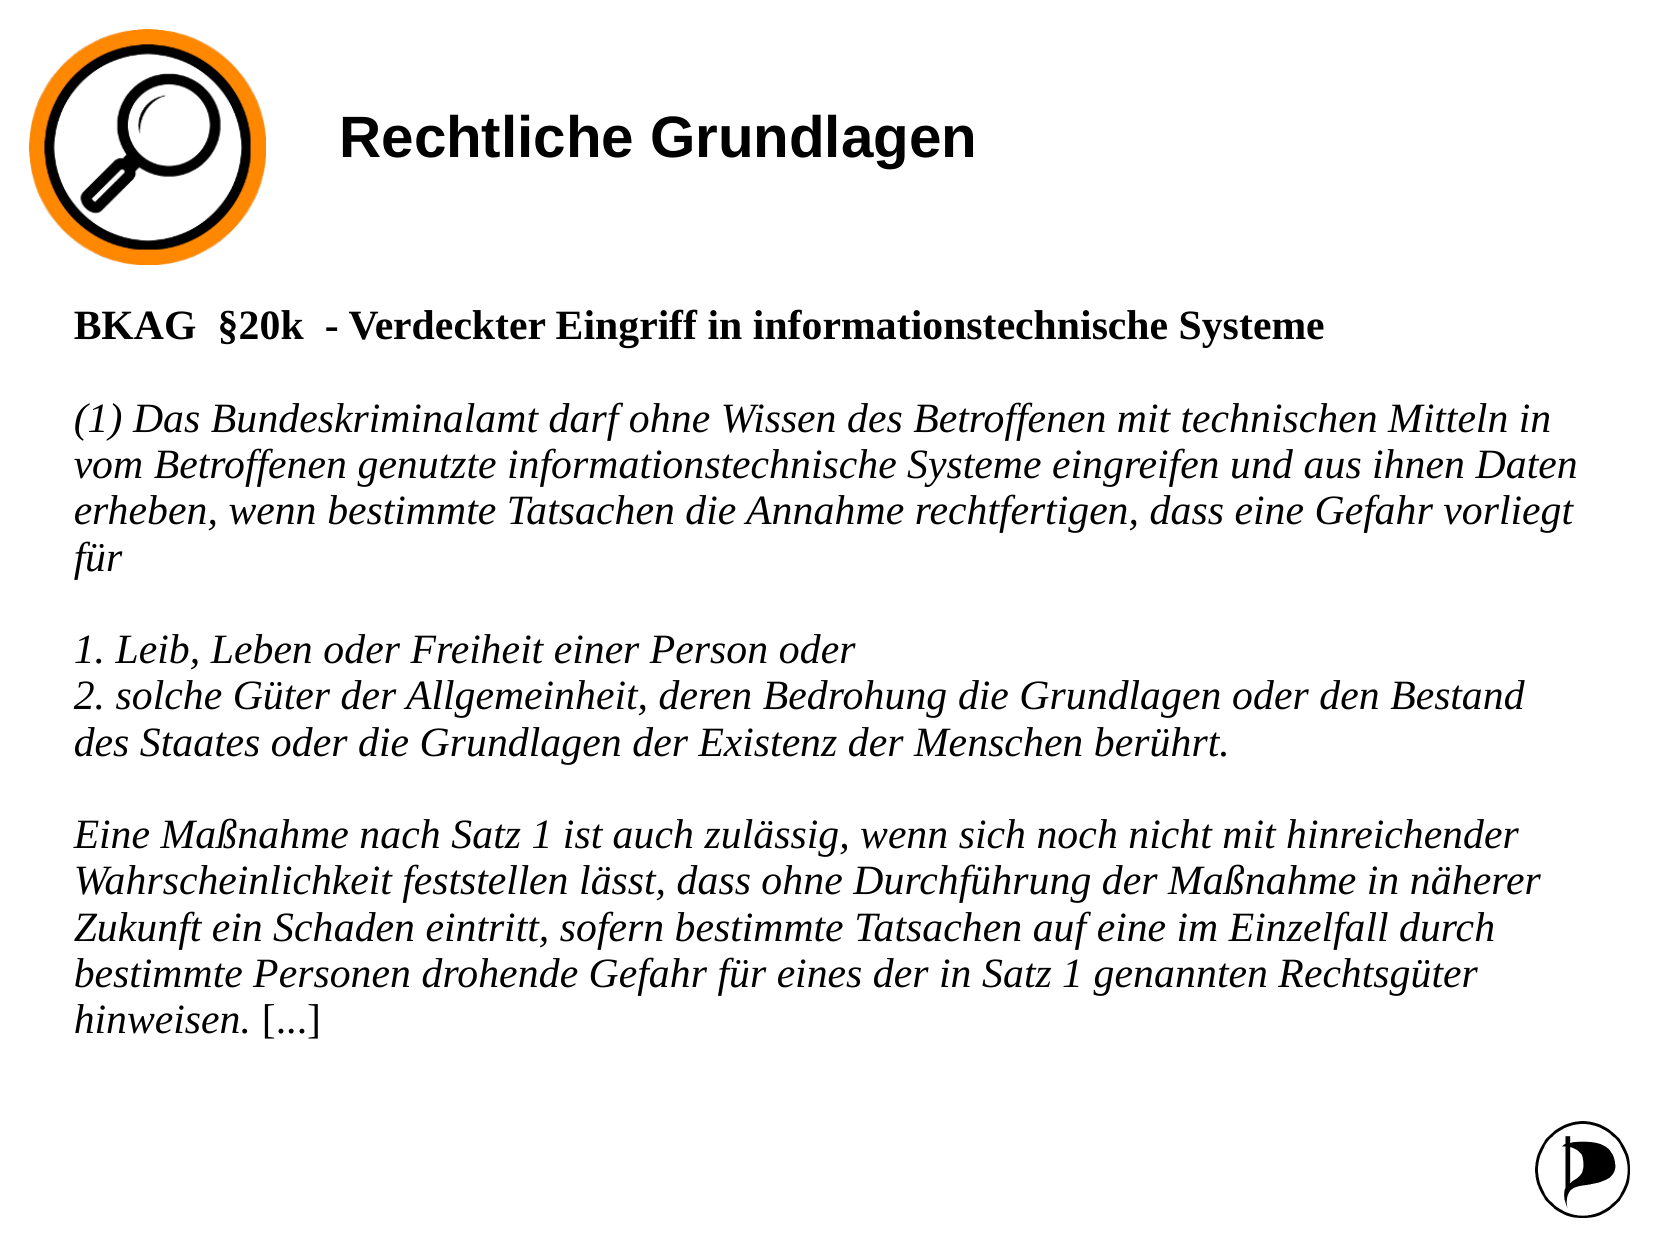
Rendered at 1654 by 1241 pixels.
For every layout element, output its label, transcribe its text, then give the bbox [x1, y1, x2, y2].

text_box BKAG §20k - Verdeckter Eingriff in informationstechnische Systeme (1) Das Bundeskriminalamt darf ohne Wissen des Betroffenen mit technischen Mitteln in vom Betroffenen genutzte informationstechnische Systeme eingreifen und aus ihnen Daten erheben, wenn bestimmte Tatsachen die Annahme rechtfertigen, dass eine Gefahr vorliegt für 1. Leib, Leben oder Freiheit einer Person oder 2. solche Güter der Allgemeinheit, deren Bedrohung die Grundlagen oder den Bestand des Staates oder die Grundlagen der Existenz der Menschen berührt. Eine Maßnahme nach Satz 1 ist auch zulässig, wenn sich noch nicht mit hinreichender Wahrscheinlichkeit feststellen lässt, dass ohne Durchführung der Maßnahme in näherer Zukunft ein Schaden eintritt, sofern bestimmte Tatsachen auf eine im Einzelfall durch bestimmte Personen drohende Gefahr für eines der in Satz 1 genannten Rechtsgüter hinweisen. [...] [59, 295, 1595, 1097]
picture [29, 29, 266, 265]
picture [1535, 1121, 1630, 1218]
text_box Rechtliche Grundlagen [324, 97, 1654, 178]
